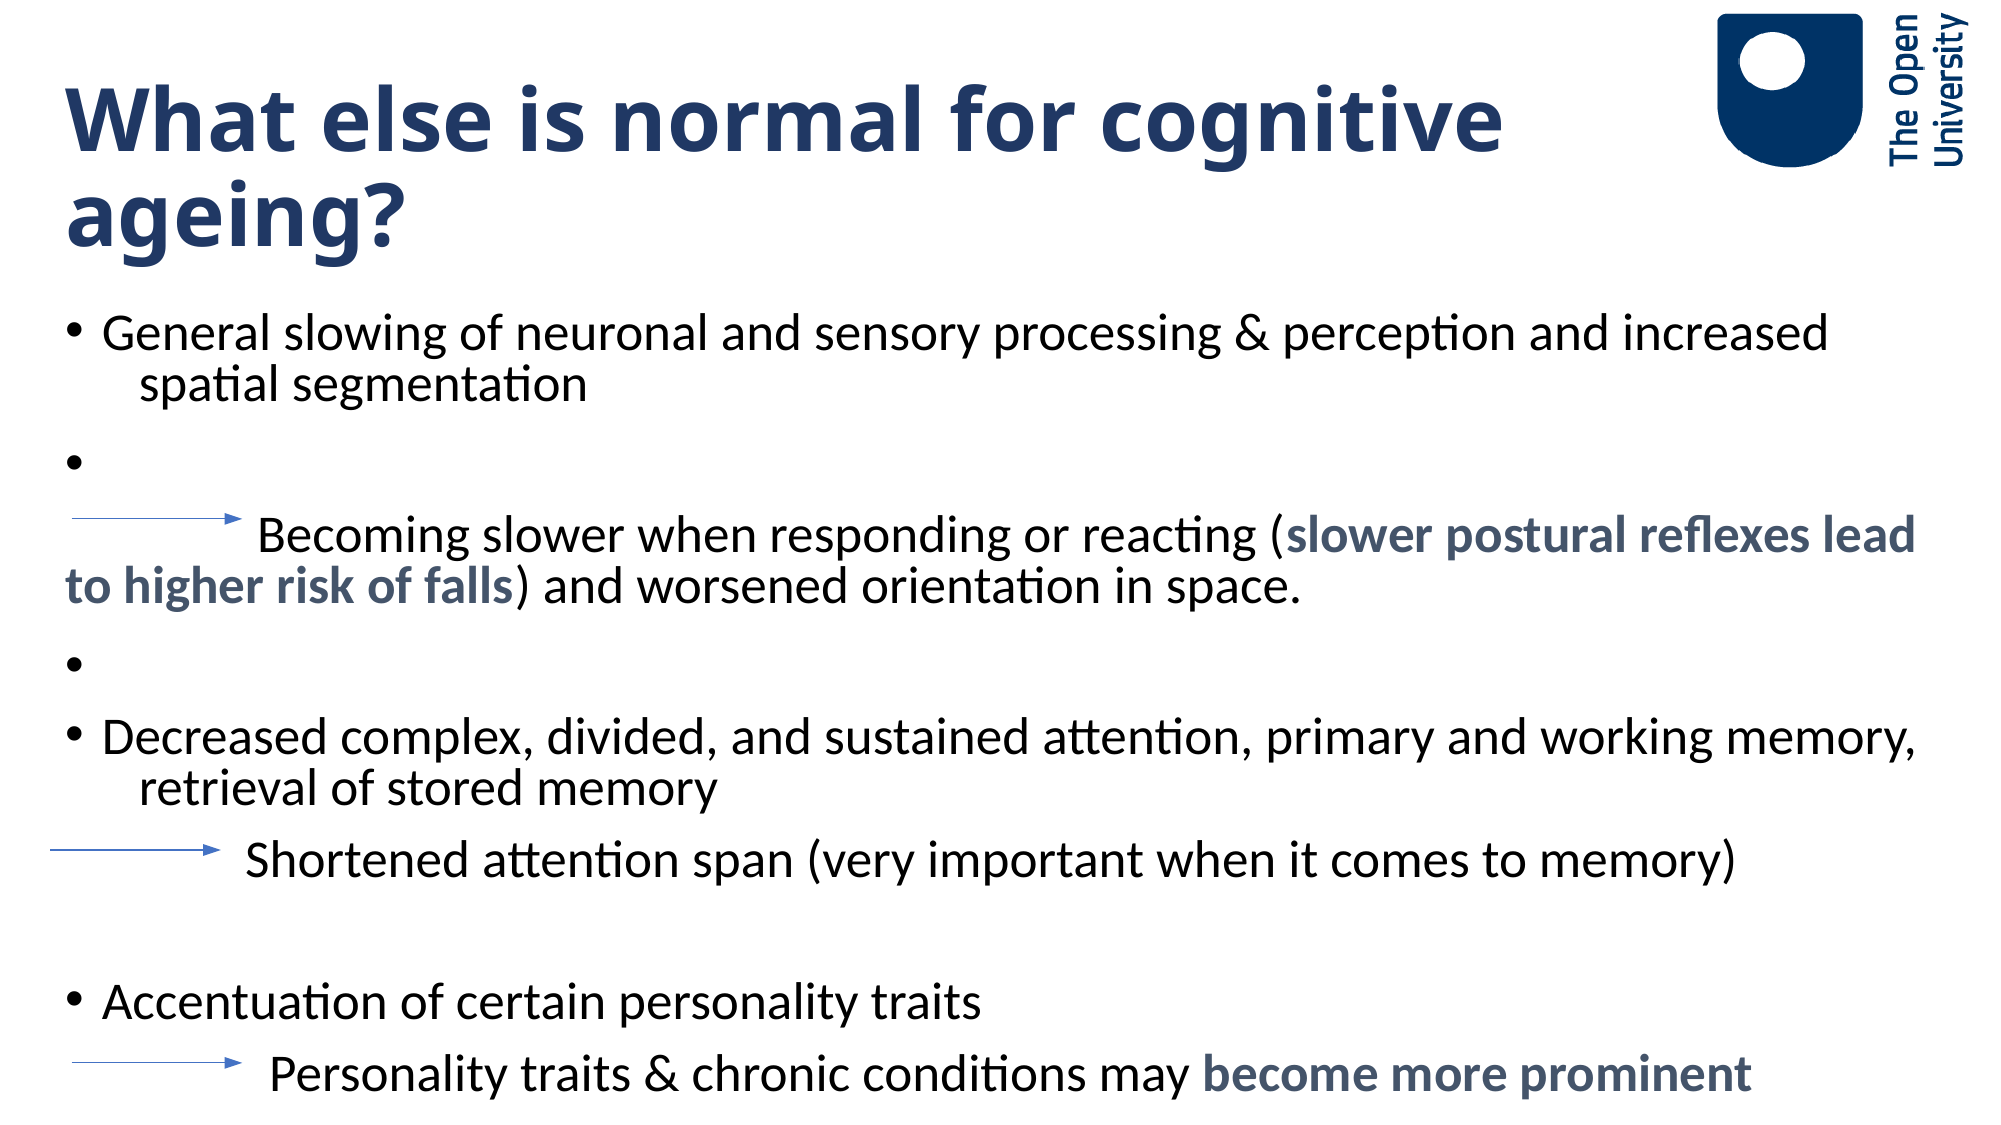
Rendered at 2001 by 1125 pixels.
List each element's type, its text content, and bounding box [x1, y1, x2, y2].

list General slowing of neuronal and sensory processing & perception and increased spatial segmentation Becoming slower when responding or reacting (slower postural reflexes lead to higher risk of falls) and worsened orientation in space. Decreased complex, divided, and sustained attention, primary and working memory, retrieval of stored memory Shortened attention span (very important when it comes to memory) Accentuation of certain personality traits Personality traits & chronic conditions may become more prominent [50, 302, 1971, 1115]
picture [1716, 10, 1971, 170]
title What else is normal for cognitive ageing? [50, 61, 1694, 280]
